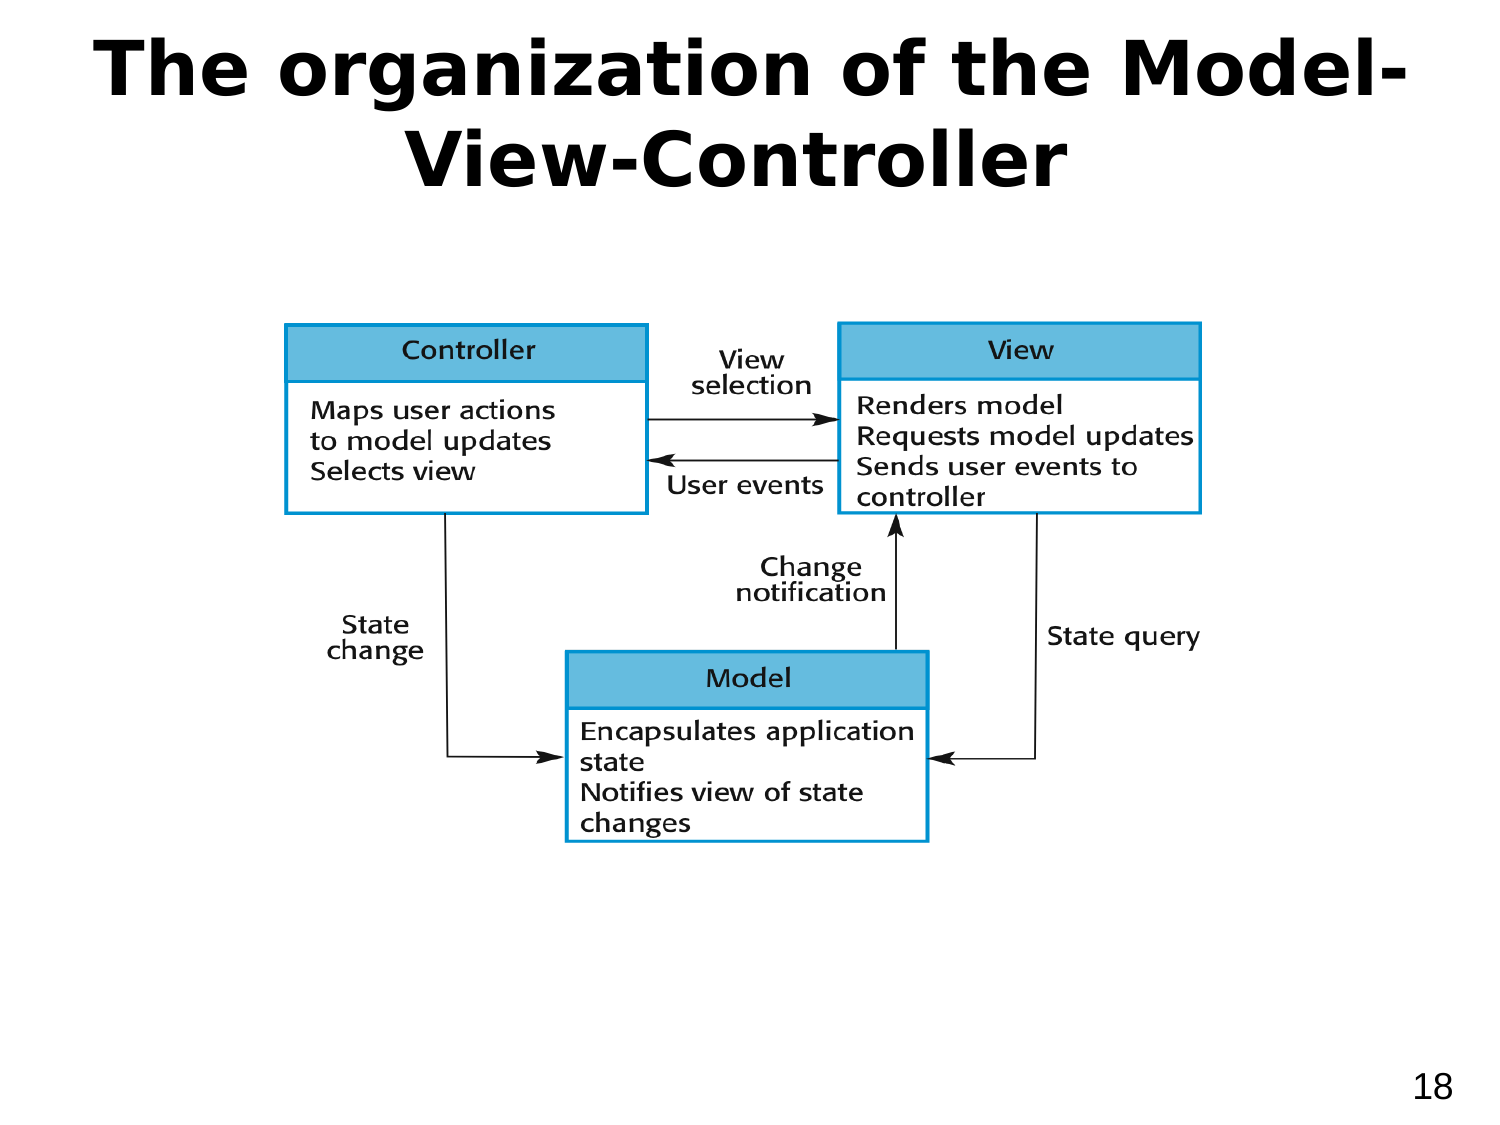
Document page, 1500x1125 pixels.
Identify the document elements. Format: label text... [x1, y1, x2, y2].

picture [280, 263, 1220, 916]
title The organization of the Model-View-Controller [75, 44, 1425, 177]
